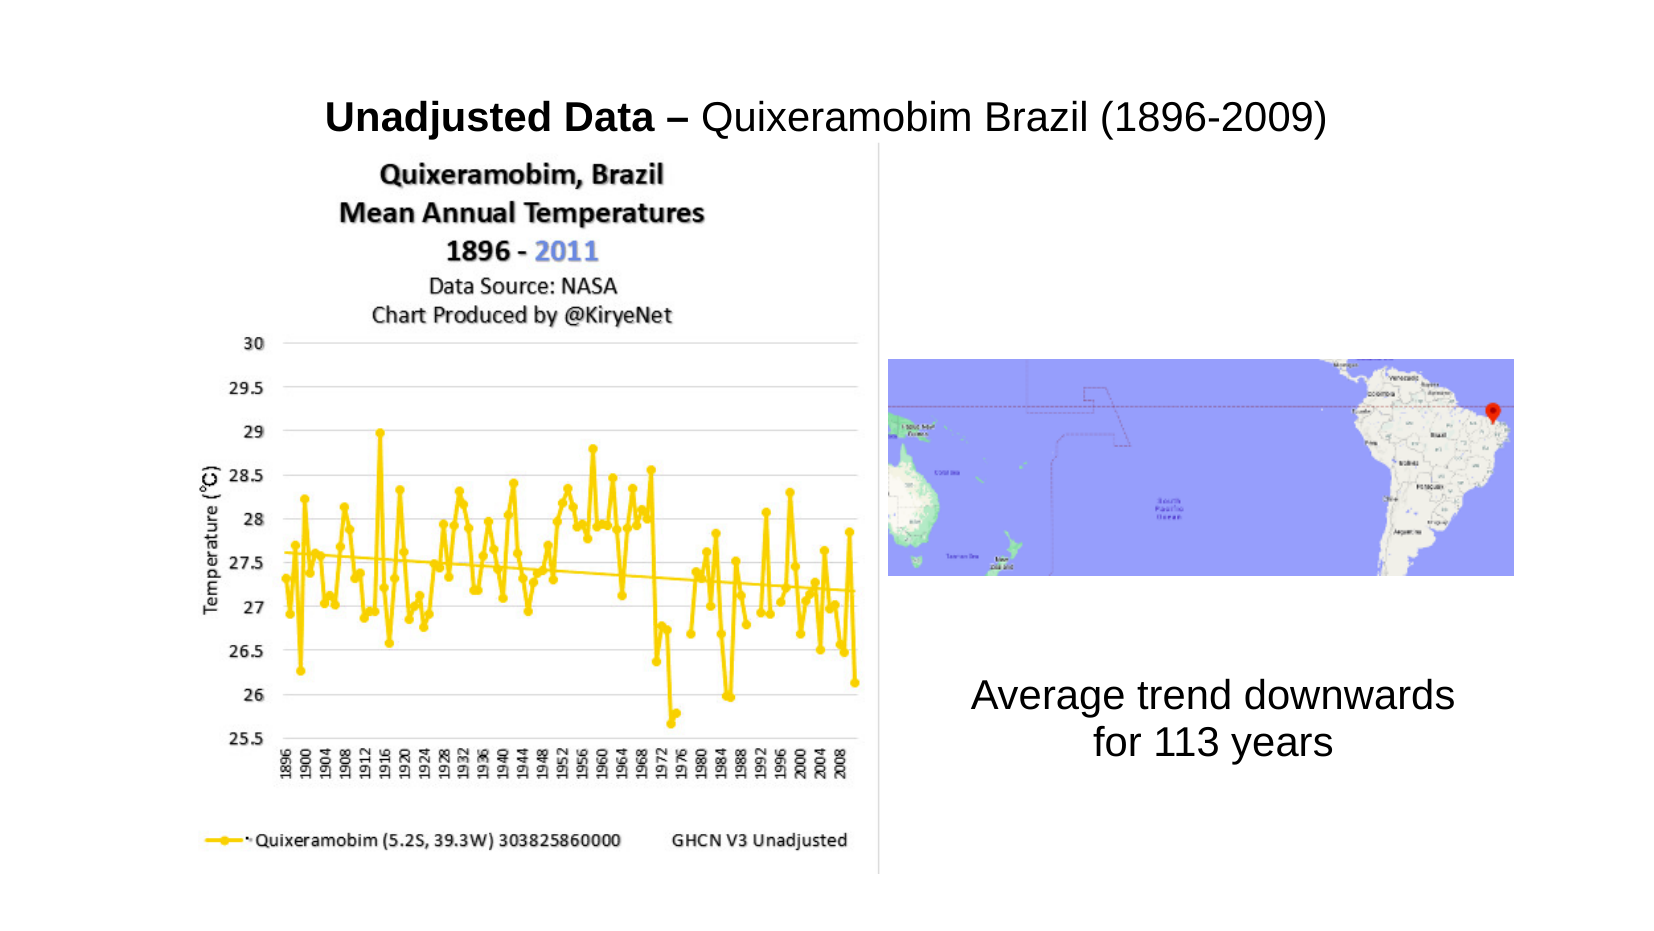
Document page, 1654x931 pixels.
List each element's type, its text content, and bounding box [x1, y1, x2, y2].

picture [127, 140, 1514, 874]
text_box Unadjusted Data – Quixeramobim Brazil (1896-2009) [82, 89, 1571, 140]
text_box Average trend downwards for 113 years [947, 664, 1480, 773]
